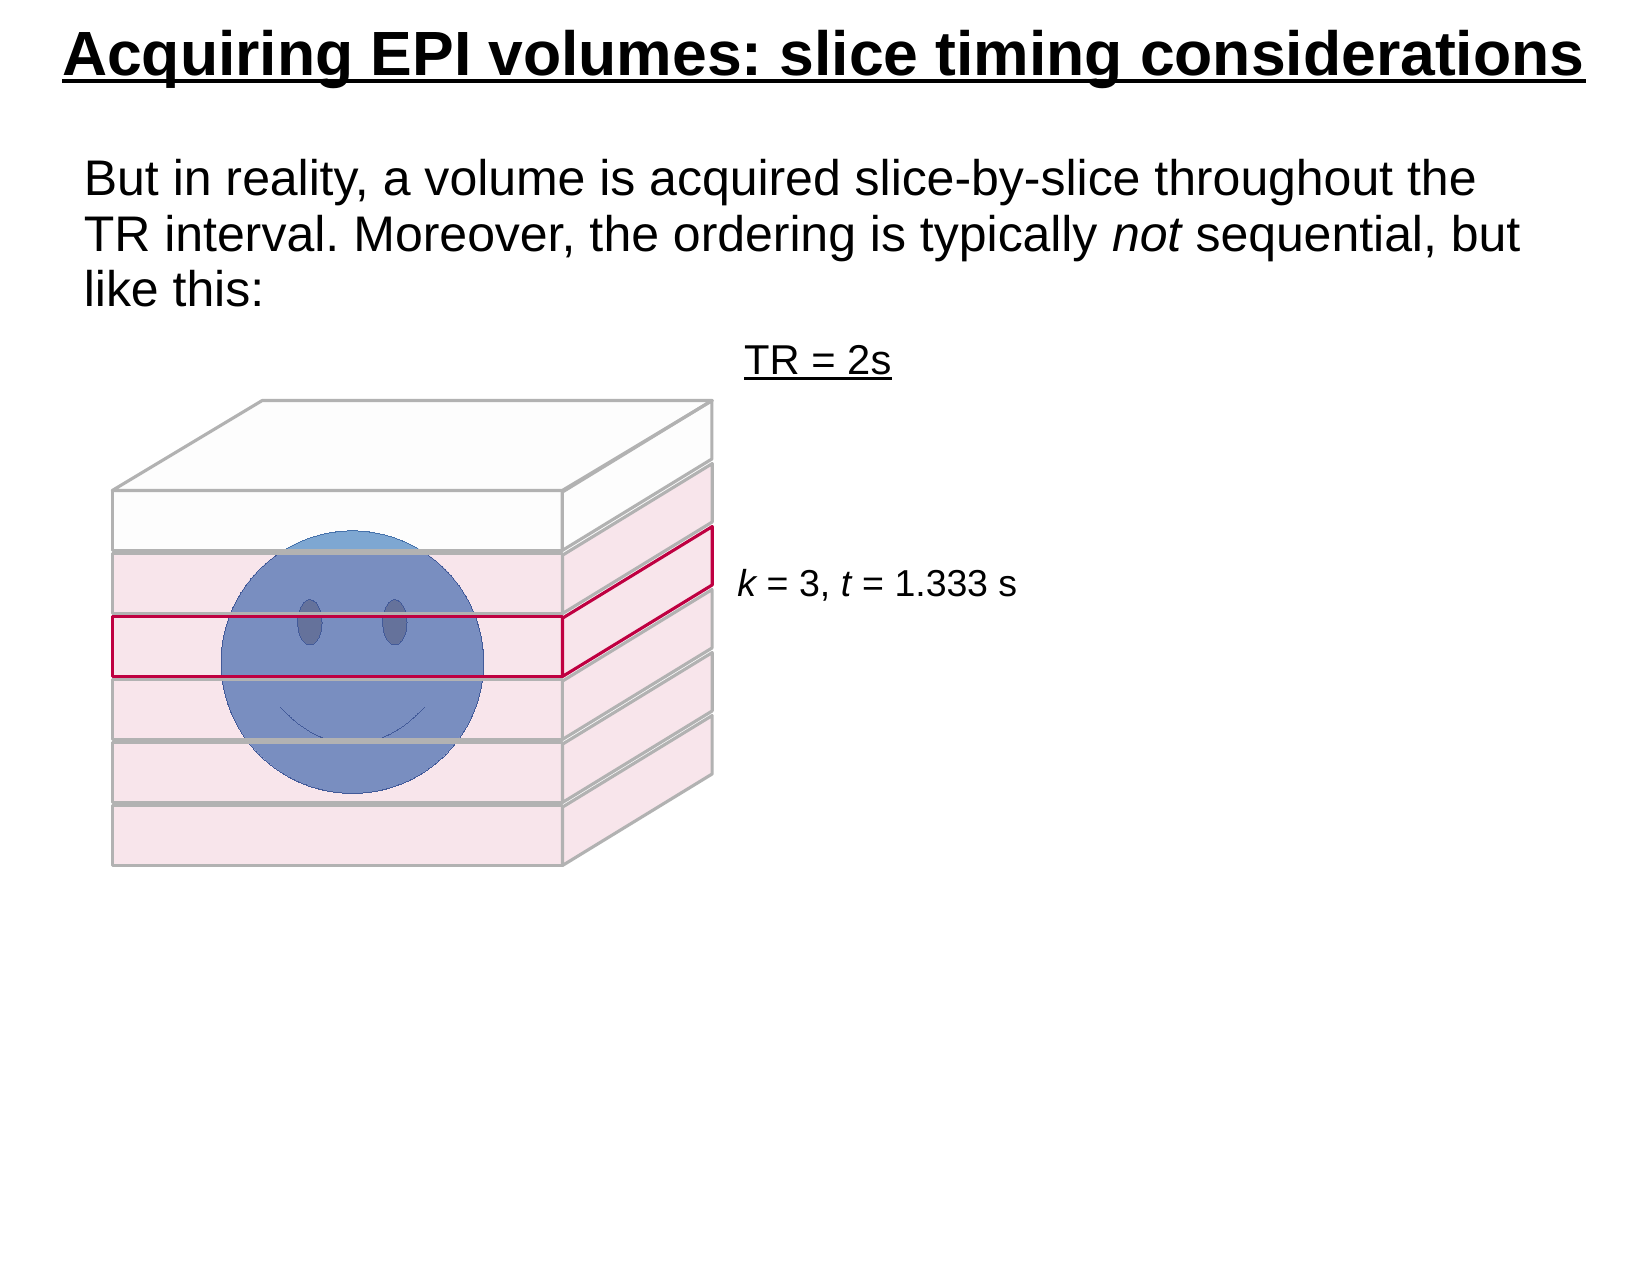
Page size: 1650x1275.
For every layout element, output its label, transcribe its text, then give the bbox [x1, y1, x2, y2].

text_box k = 3, t = 1.333 s [722, 555, 1136, 612]
text_box TR = 2s [729, 329, 1238, 392]
text_box But in reality, a volume is acquired slice-by-slice throughout the TR interval. Moreover, the ordering is typically not sequential, but like this: [69, 142, 1570, 325]
text_box [112, 400, 713, 803]
text_box Acquiring EPI volumes: slice timing considerations [47, 11, 1601, 97]
text_box [112, 715, 713, 866]
